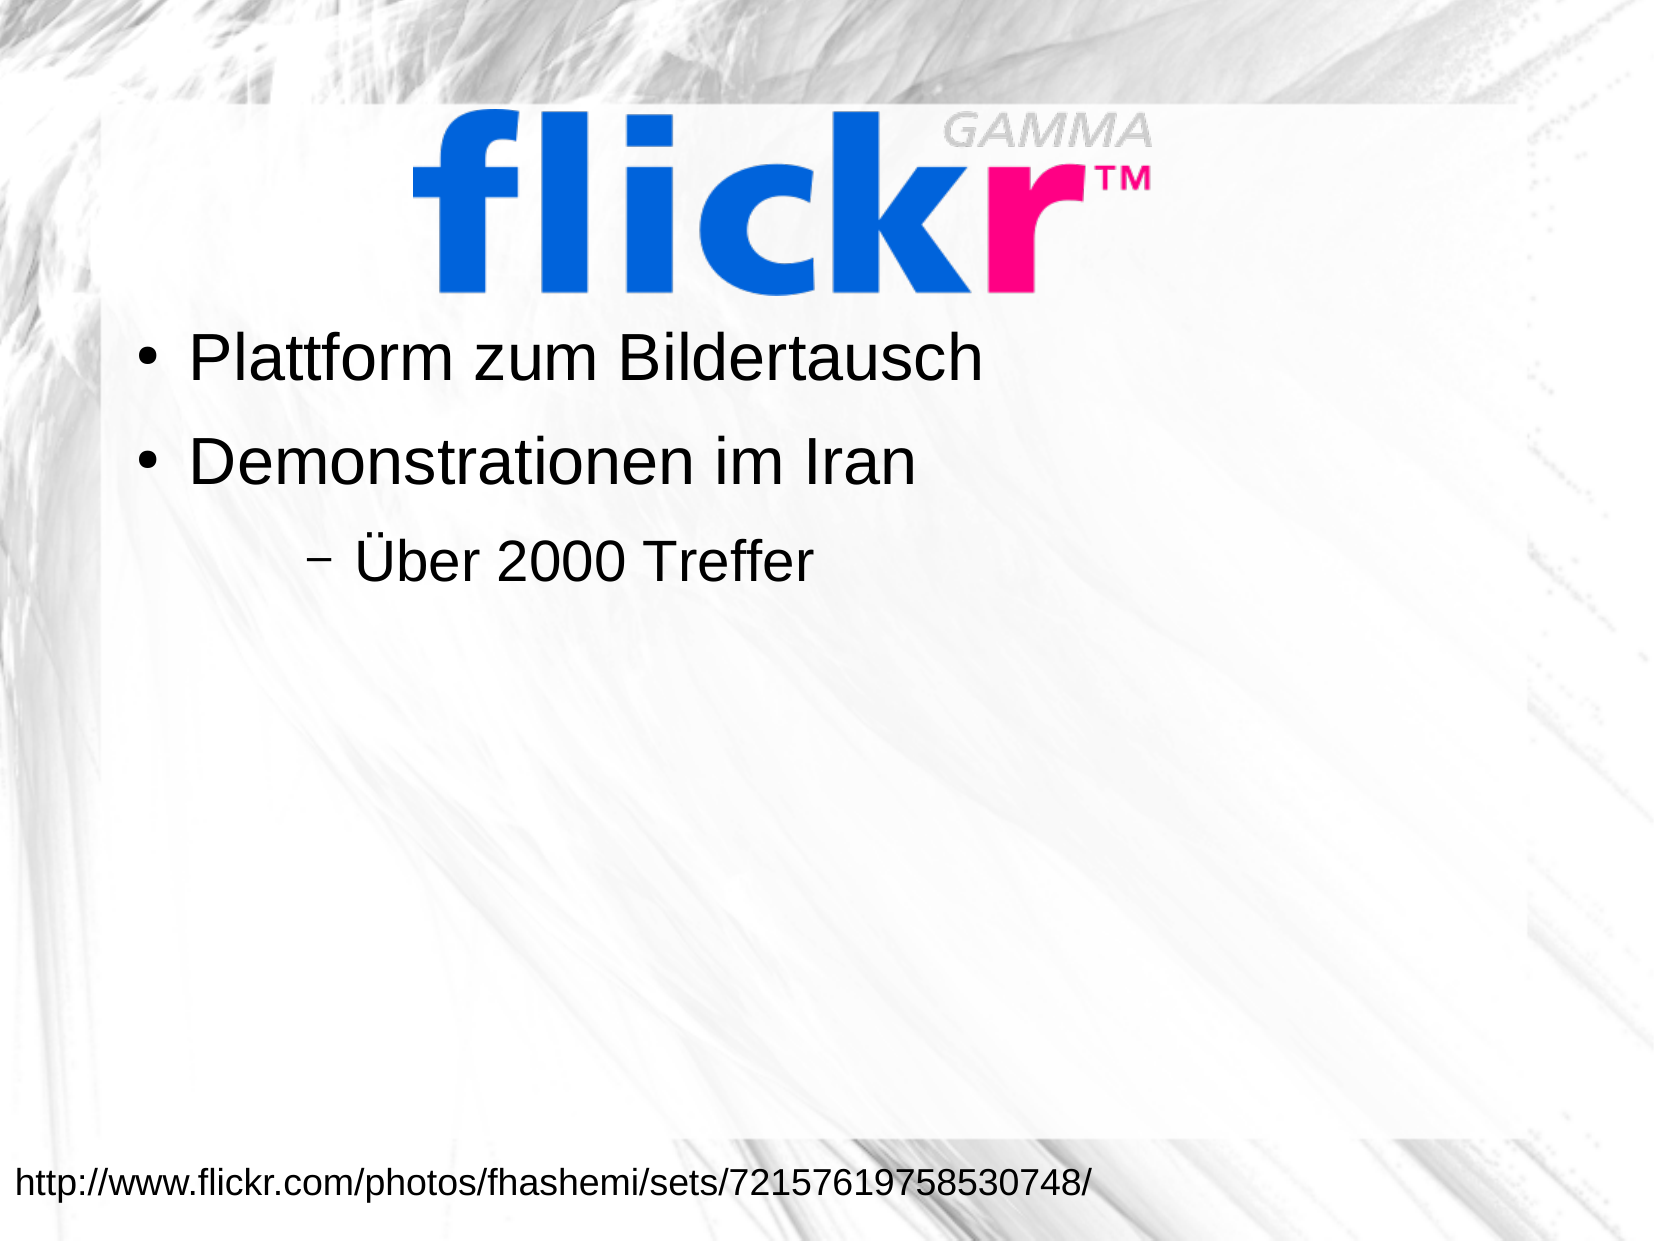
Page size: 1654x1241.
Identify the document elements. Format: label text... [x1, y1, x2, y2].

picture [0, 0, 1654, 1241]
list Plattform zum Bildertausch Demonstrationen im Iran Über 2000 Treffer [118, 319, 1571, 1139]
text_box http://www.flickr.com/photos/fhashemi/sets/72157619758530748/ [0, 1153, 1108, 1211]
